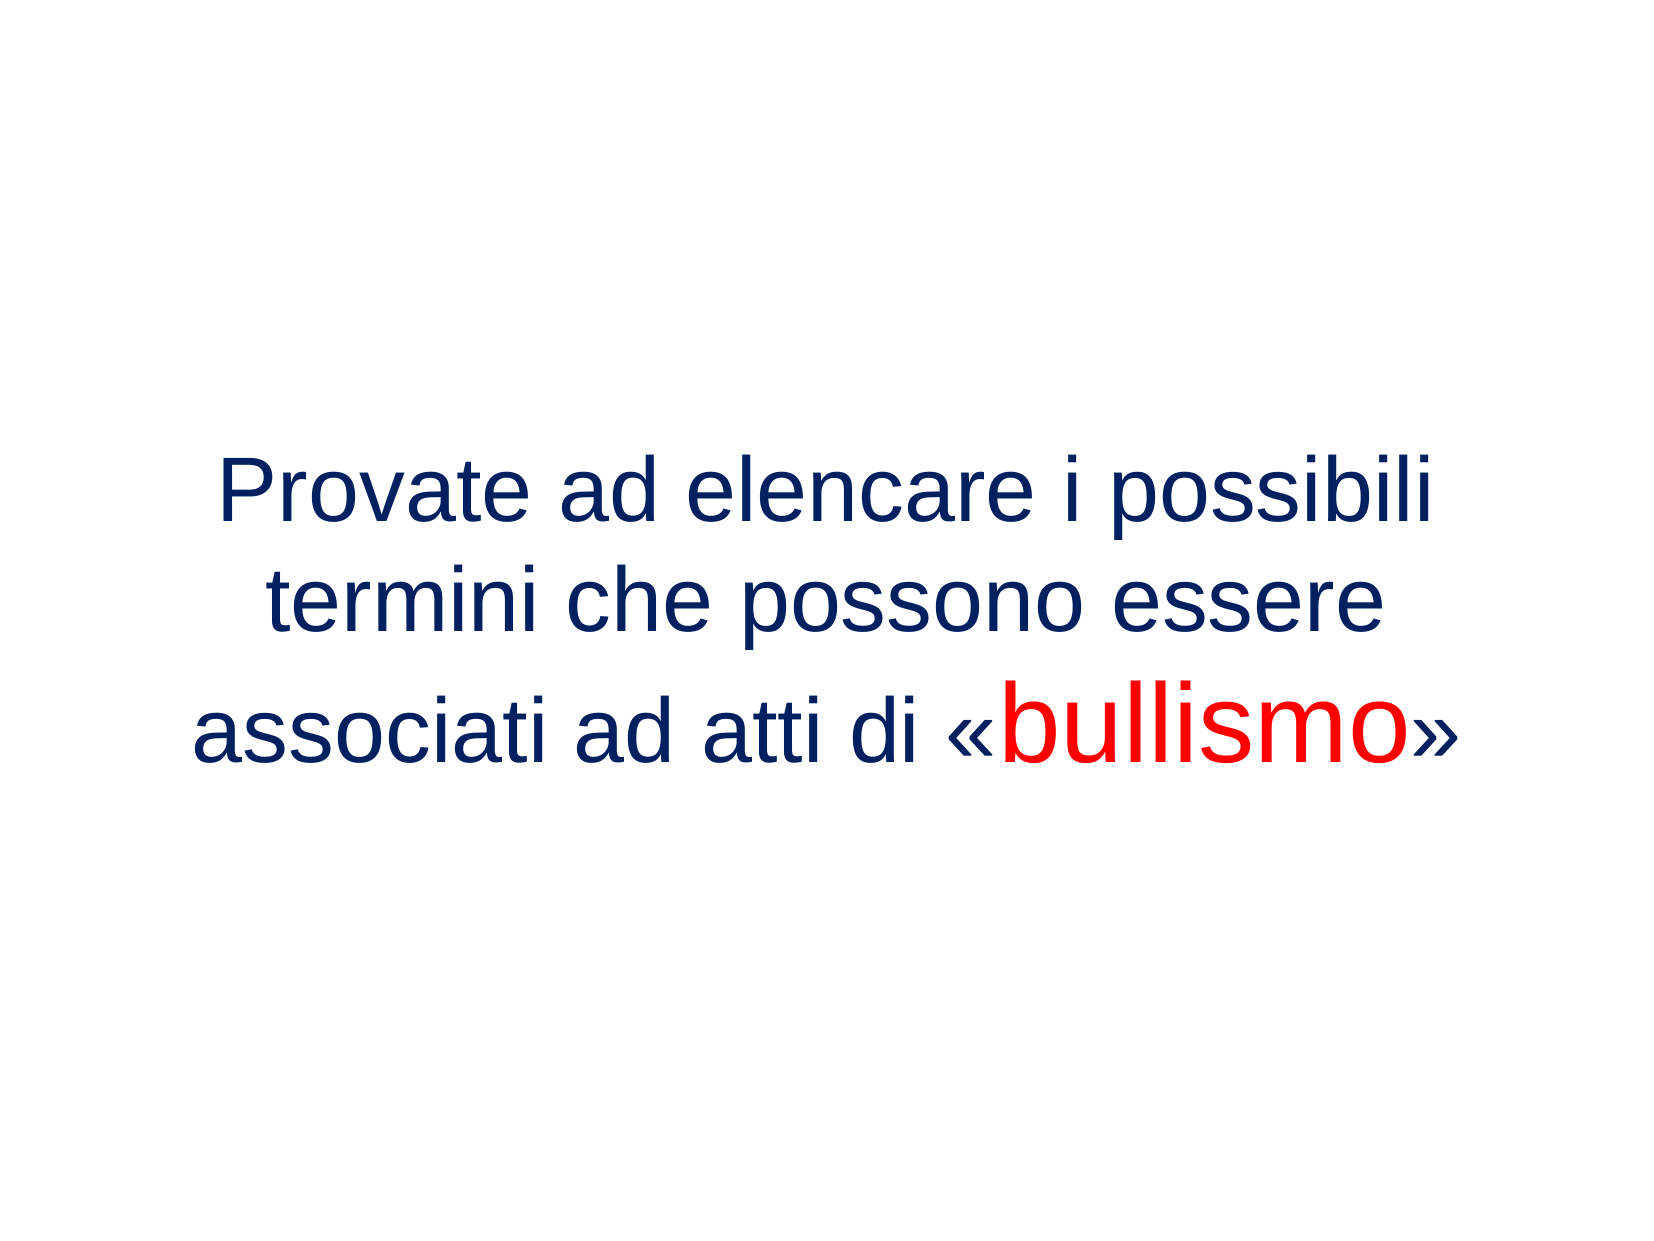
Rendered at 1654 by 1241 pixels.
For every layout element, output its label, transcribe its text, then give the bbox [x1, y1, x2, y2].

list Provate ad elencare i possibili termini che possono essere associati ad atti di «bullismo» [82, 290, 1571, 1109]
